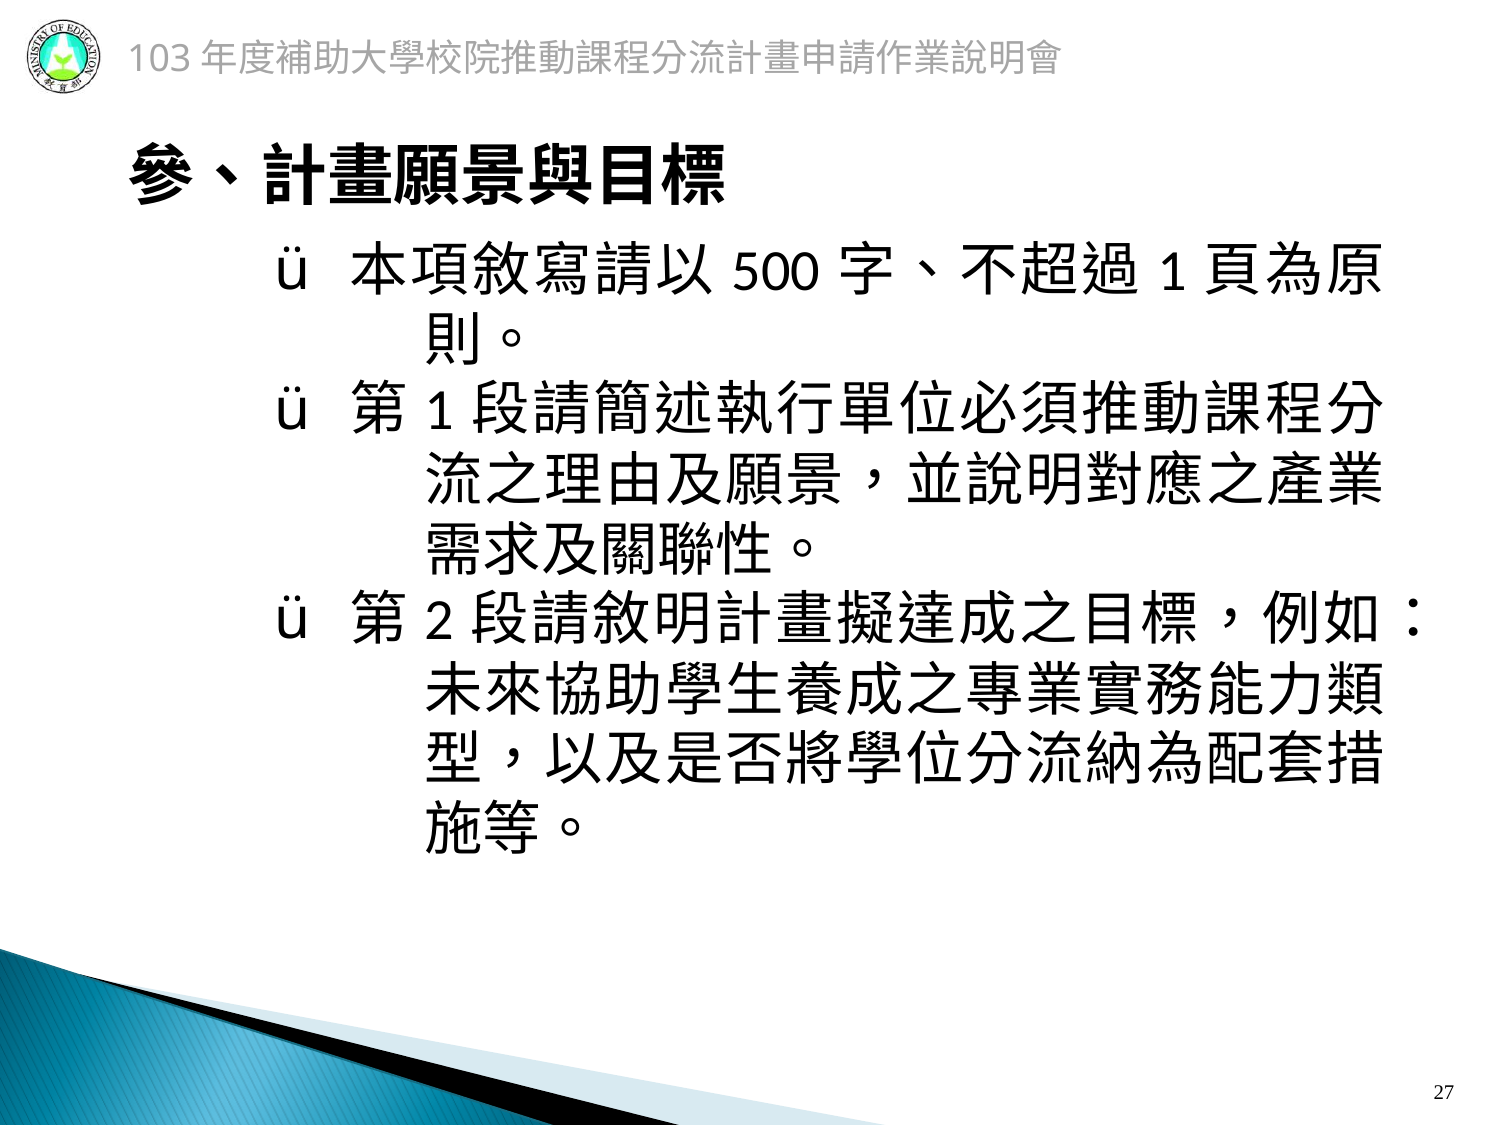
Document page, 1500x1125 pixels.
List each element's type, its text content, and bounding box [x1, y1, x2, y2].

text_box 參、計畫願景與目標 本項敘寫請以500字、不超過1頁為原則。 第1段請簡述執行單位必須推動課程分流之理由及願景，並說明對應之產業需求及關聯性。 第2段請敘明計畫擬達成之目標，例如：未來協助學生養成之專業實務能力類型，以及是否將學位分流納為配套措施等。 [112, 125, 1400, 869]
text_box 103年度補助大學校院推動課程分流計畫申請作業說明會 [112, 26, 1436, 88]
text_box 27 [1418, 1051, 1479, 1112]
picture [17, 19, 102, 96]
